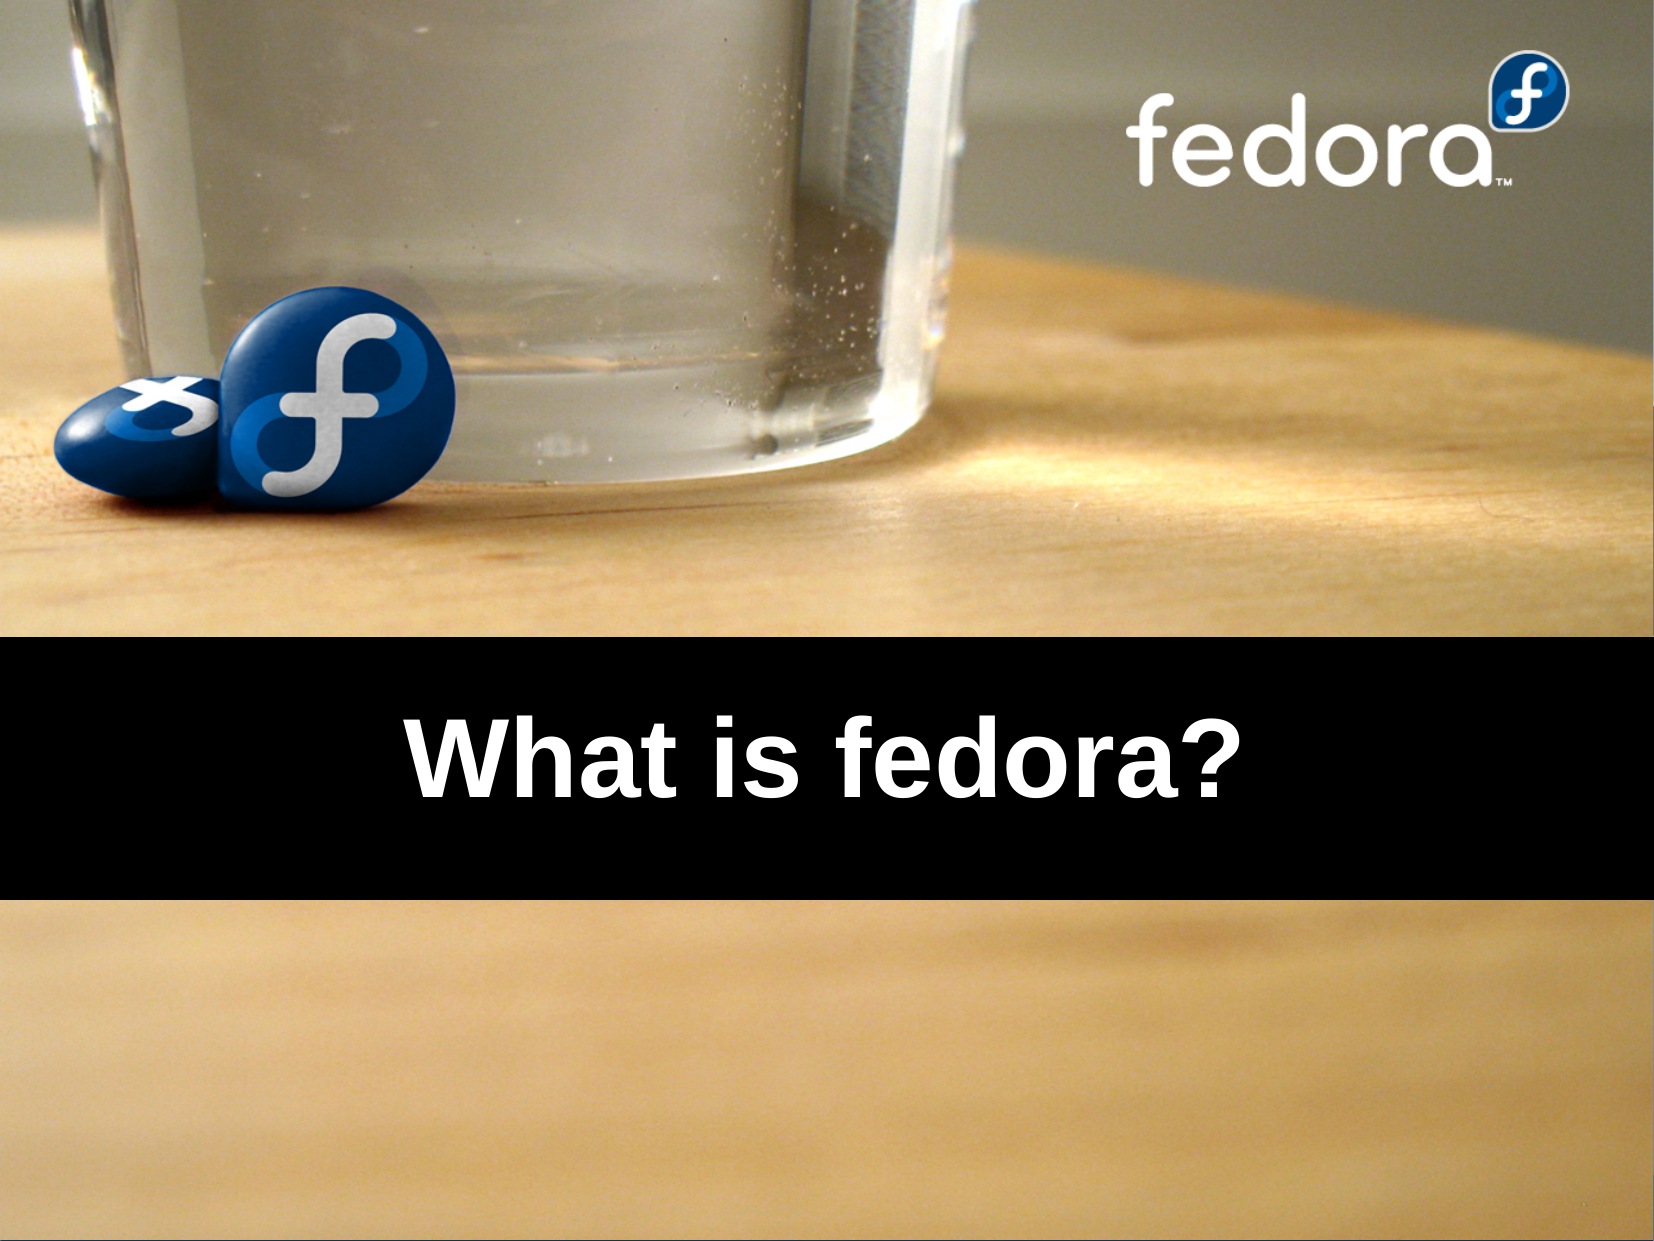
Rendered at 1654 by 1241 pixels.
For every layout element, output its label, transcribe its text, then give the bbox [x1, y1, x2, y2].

text_box [0, 637, 1654, 900]
picture [0, 0, 1654, 637]
title What is fedora? [37, 655, 1614, 863]
picture [0, 900, 1654, 1241]
